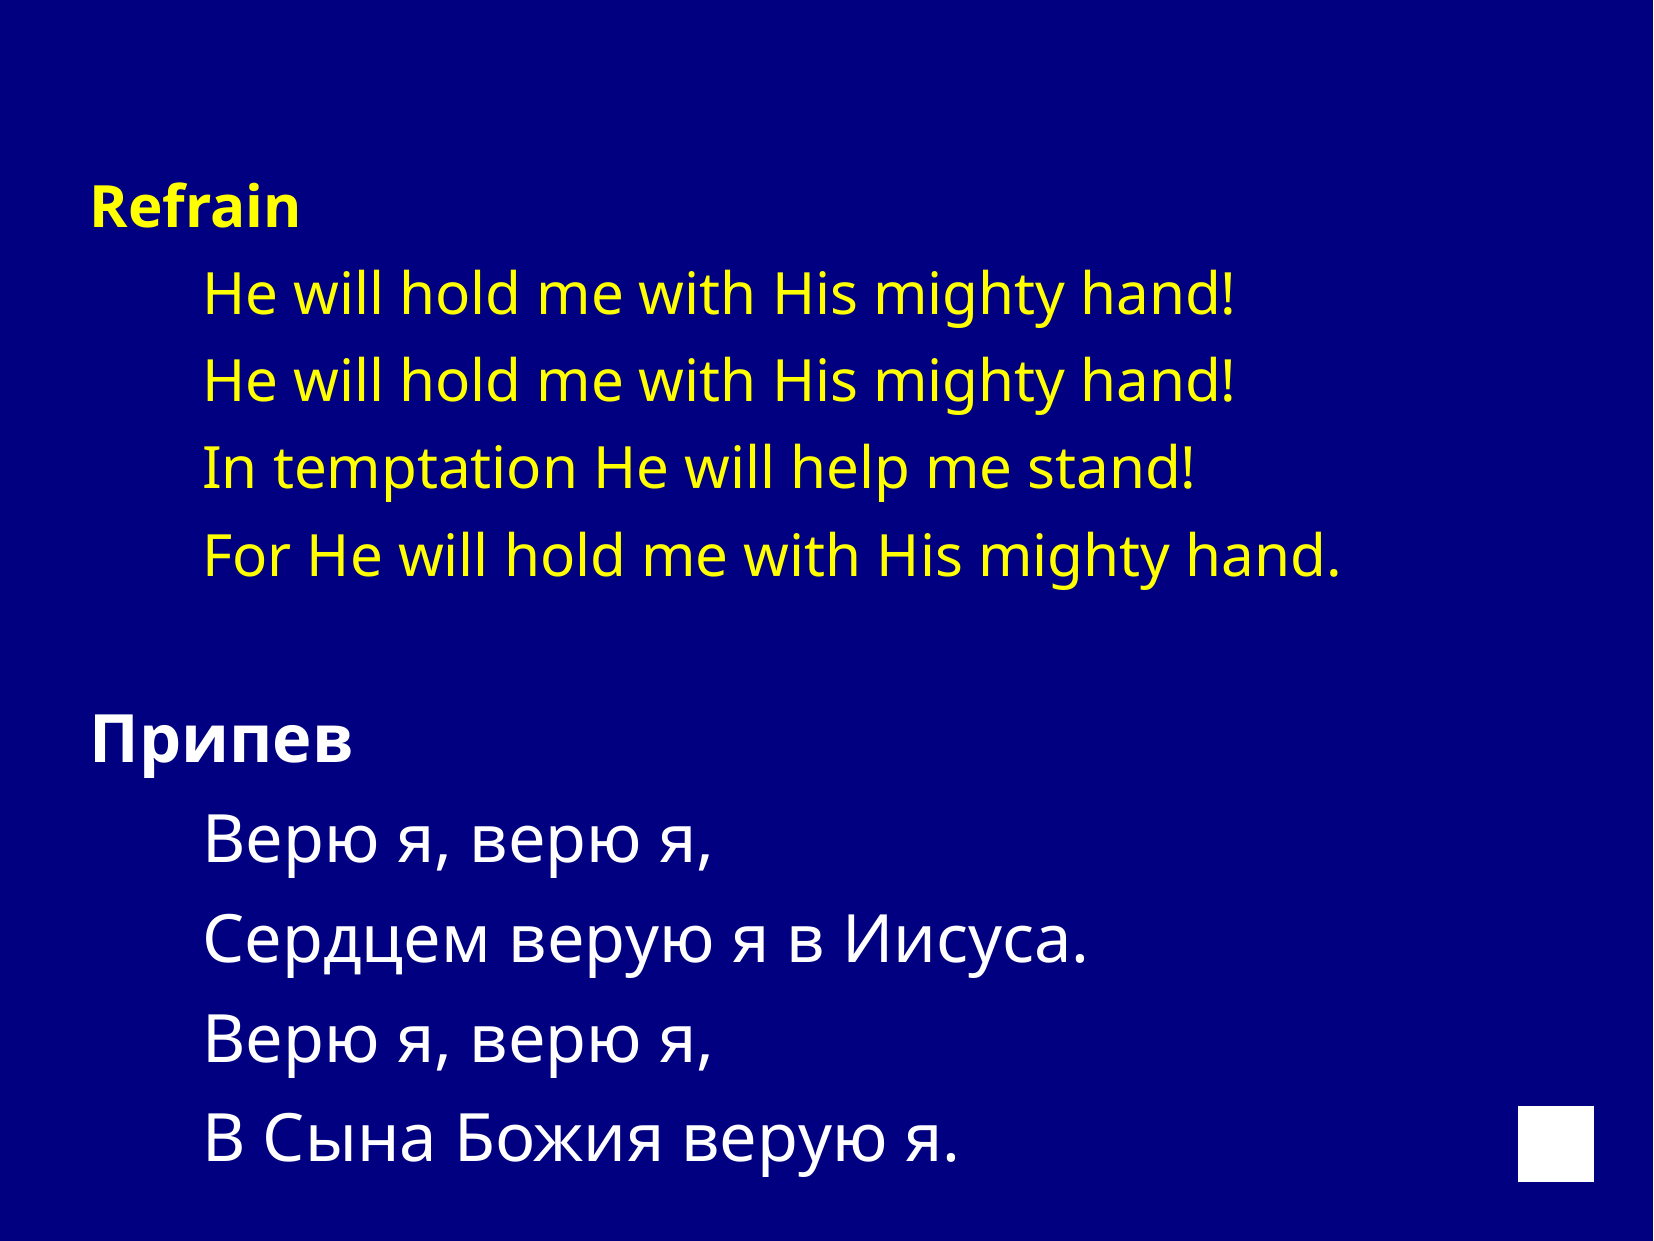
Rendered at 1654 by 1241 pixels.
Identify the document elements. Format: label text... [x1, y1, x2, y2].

text_box Refrain He will hold me with His mighty hand! He will hold me with His mighty hand! In temptation He will help me stand! For He will hold me with His mighty hand. [75, 150, 1576, 638]
text_box Припев Верю я, верю я, Сердцем верую я в Иисуса. Верю я, верю я, В Сына Божия верую я. [75, 675, 1576, 1163]
text_box [1518, 1106, 1594, 1182]
